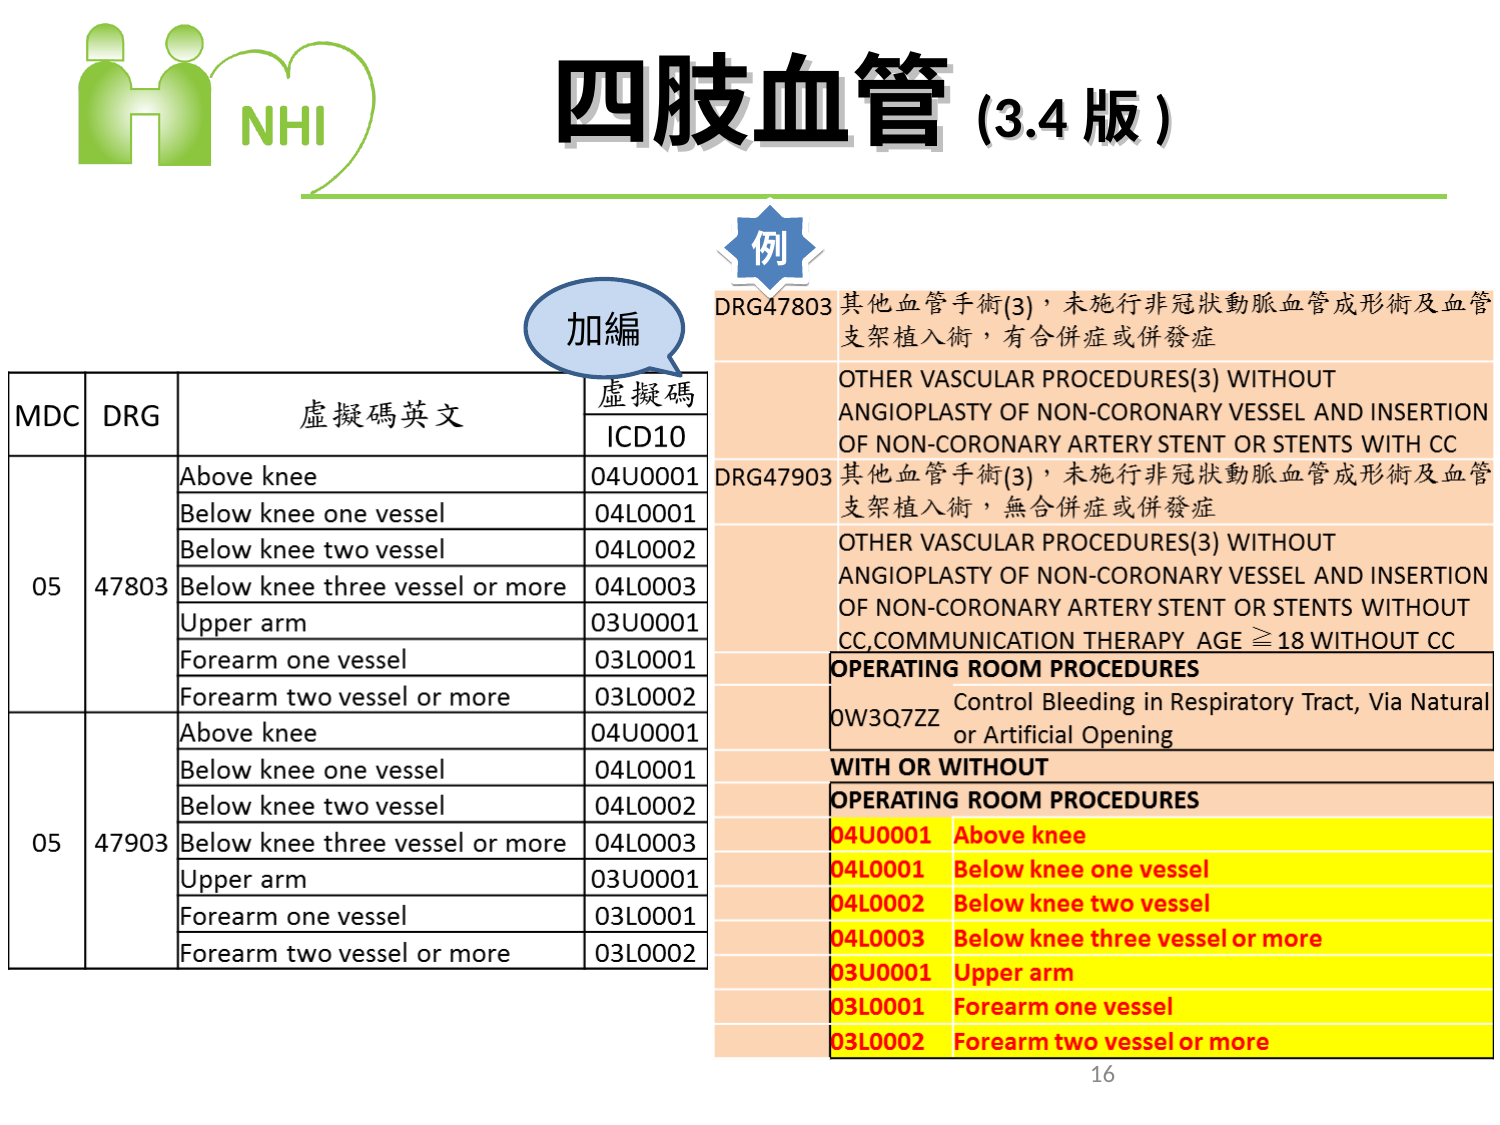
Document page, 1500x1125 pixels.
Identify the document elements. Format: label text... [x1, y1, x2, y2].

picture [713, 281, 1495, 1073]
picture [8, 364, 708, 987]
title 四肢血管(3.4版) [324, 4, 1331, 192]
text_box 例 [719, 200, 821, 295]
text_box 加編 [525, 278, 684, 378]
text_box 16 [1074, 1073, 1426, 1103]
